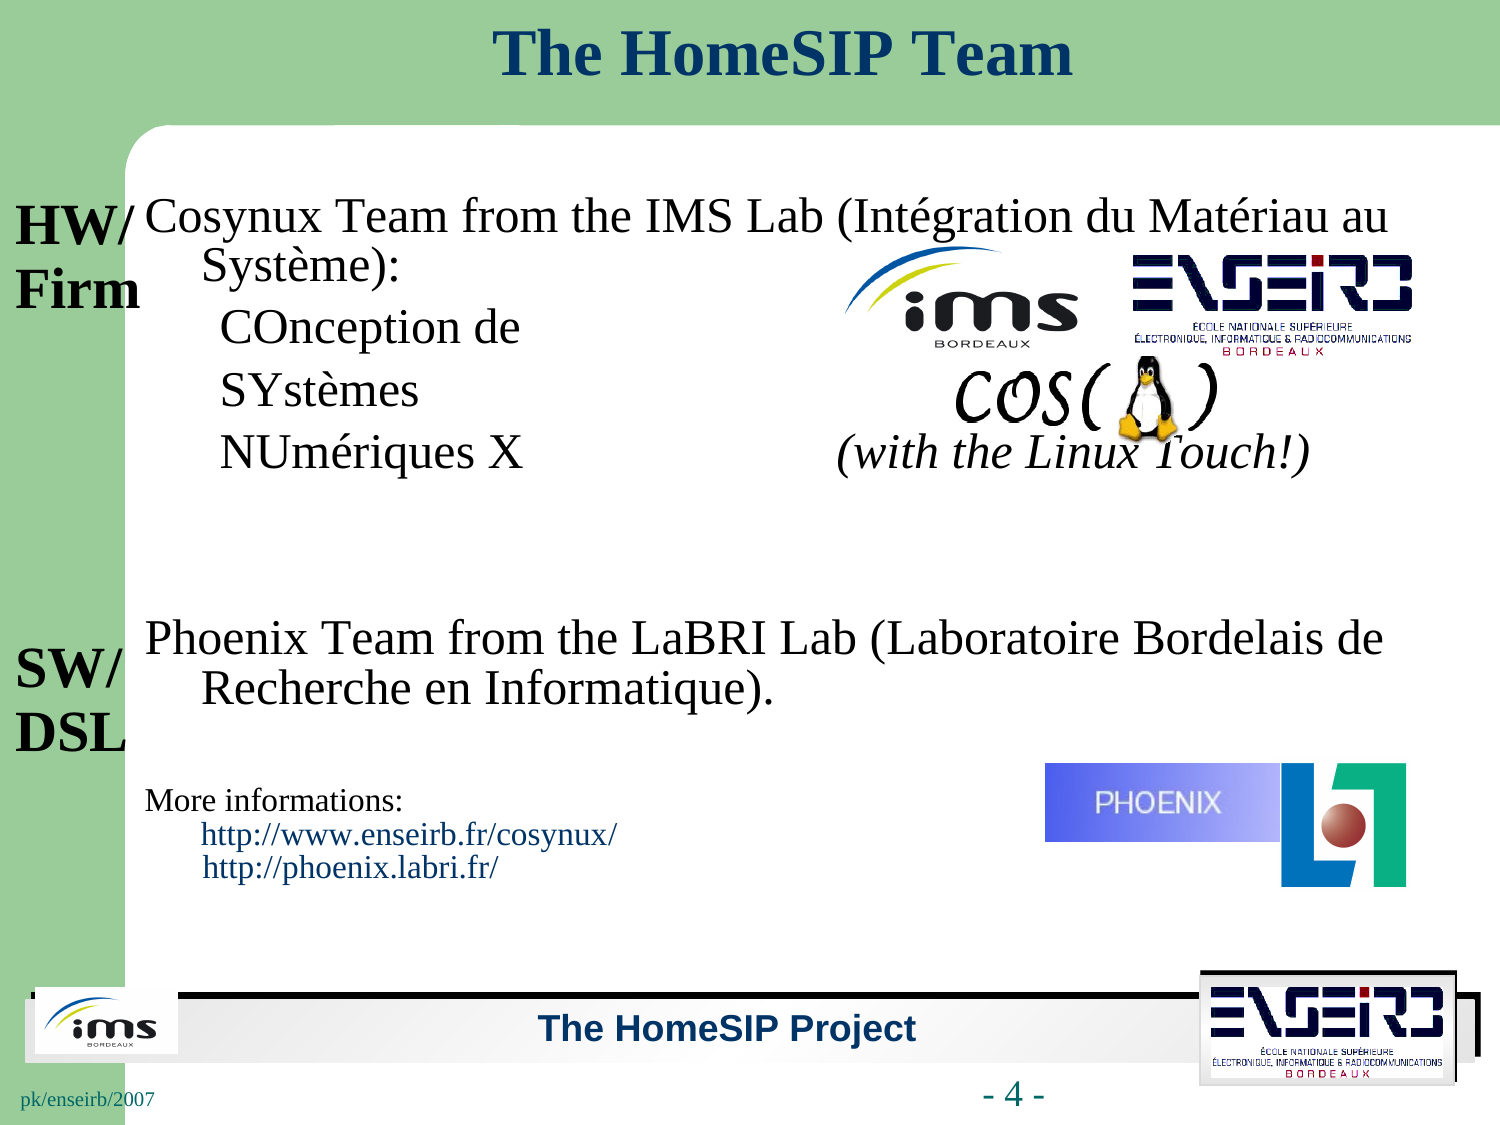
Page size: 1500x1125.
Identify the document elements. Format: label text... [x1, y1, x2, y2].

text_box HW/ Firm [0, 184, 157, 330]
list Cosynux Team from the IMS Lab (Intégration du Matériau au Système): COnception de SYstèmes NUmériques X (with the Linux Touch!) Phoenix Team from the LaBRI Lab (Laboratoire Bordelais de Recherche en Informatique). More informations: http://www.enseirb.fr/cosynux/ http://phoenix.labri.fr/ [129, 184, 1418, 1024]
text_box The HomeSIP Team [246, 8, 1322, 99]
text_box SW/ DSL [0, 627, 144, 772]
picture [35, 987, 178, 1054]
picture [1045, 757, 1412, 890]
picture [1211, 987, 1443, 1078]
picture [944, 255, 1412, 455]
